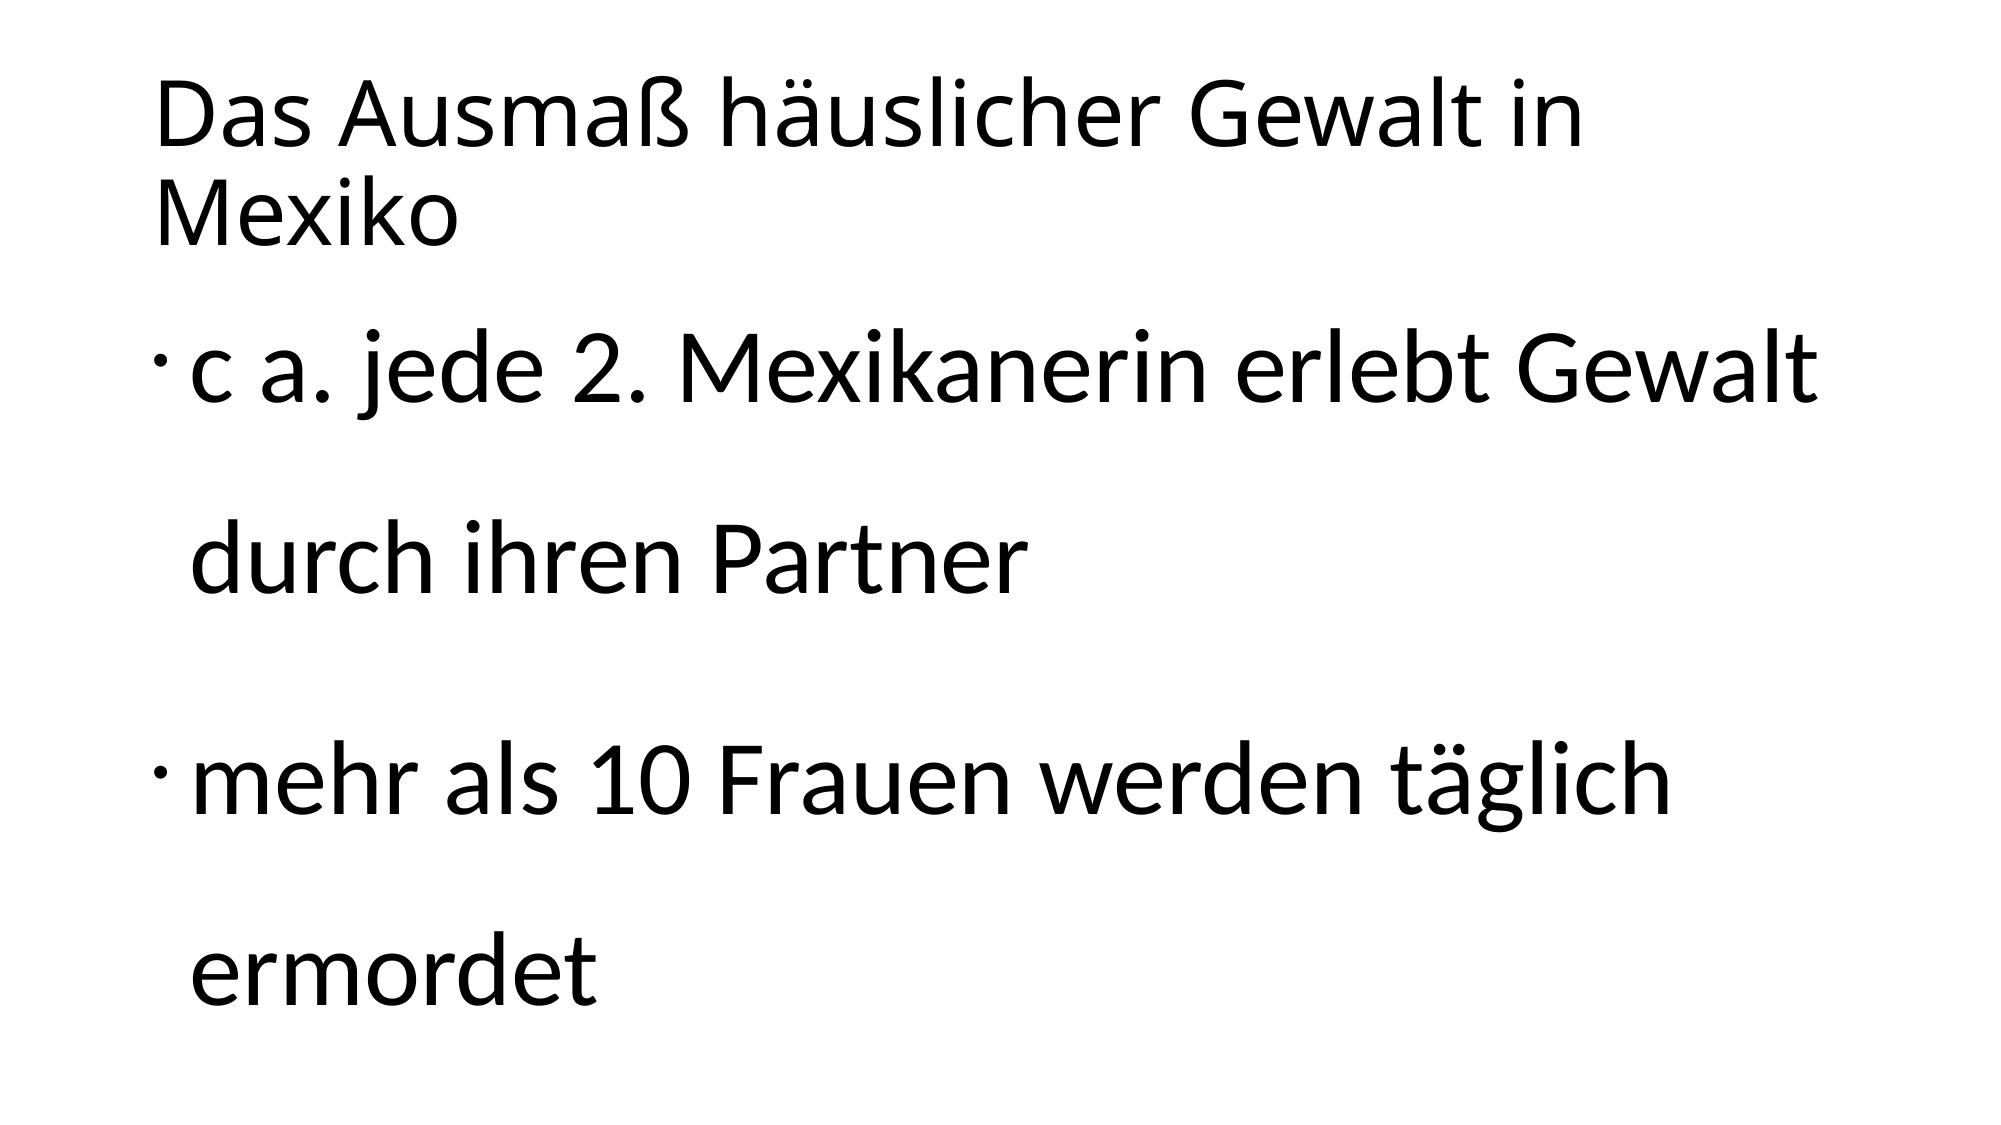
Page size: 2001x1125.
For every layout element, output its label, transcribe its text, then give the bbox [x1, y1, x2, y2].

list c a. jede 2. Mexikanerin erlebt Gewalt durch ihren Partner mehr als 10 Frauen werden täglich ermordet in den vergangenen 5 Jahren stieg die Femizid-Rate um 60 %. Mord ist die zweithäufigste Todesursache von Frauen in Mexiko (2018: 898, 2019: 969, 2020: 1844 Femizide) 21 000 Frauen gelten als vermisst. Besonders Frauen, die sich wehren, werden entführt und ermordet (Trennung/Scheidung) 93 % aller Verbrechen gegen Frauen bleiben ungestraft Quelle: Sekretariat für Sicherheit und für den Schutz der Bürger [137, 224, 1863, 1125]
title Das Ausmaß häuslicher Gewalt in Mexiko [137, 59, 1863, 224]
